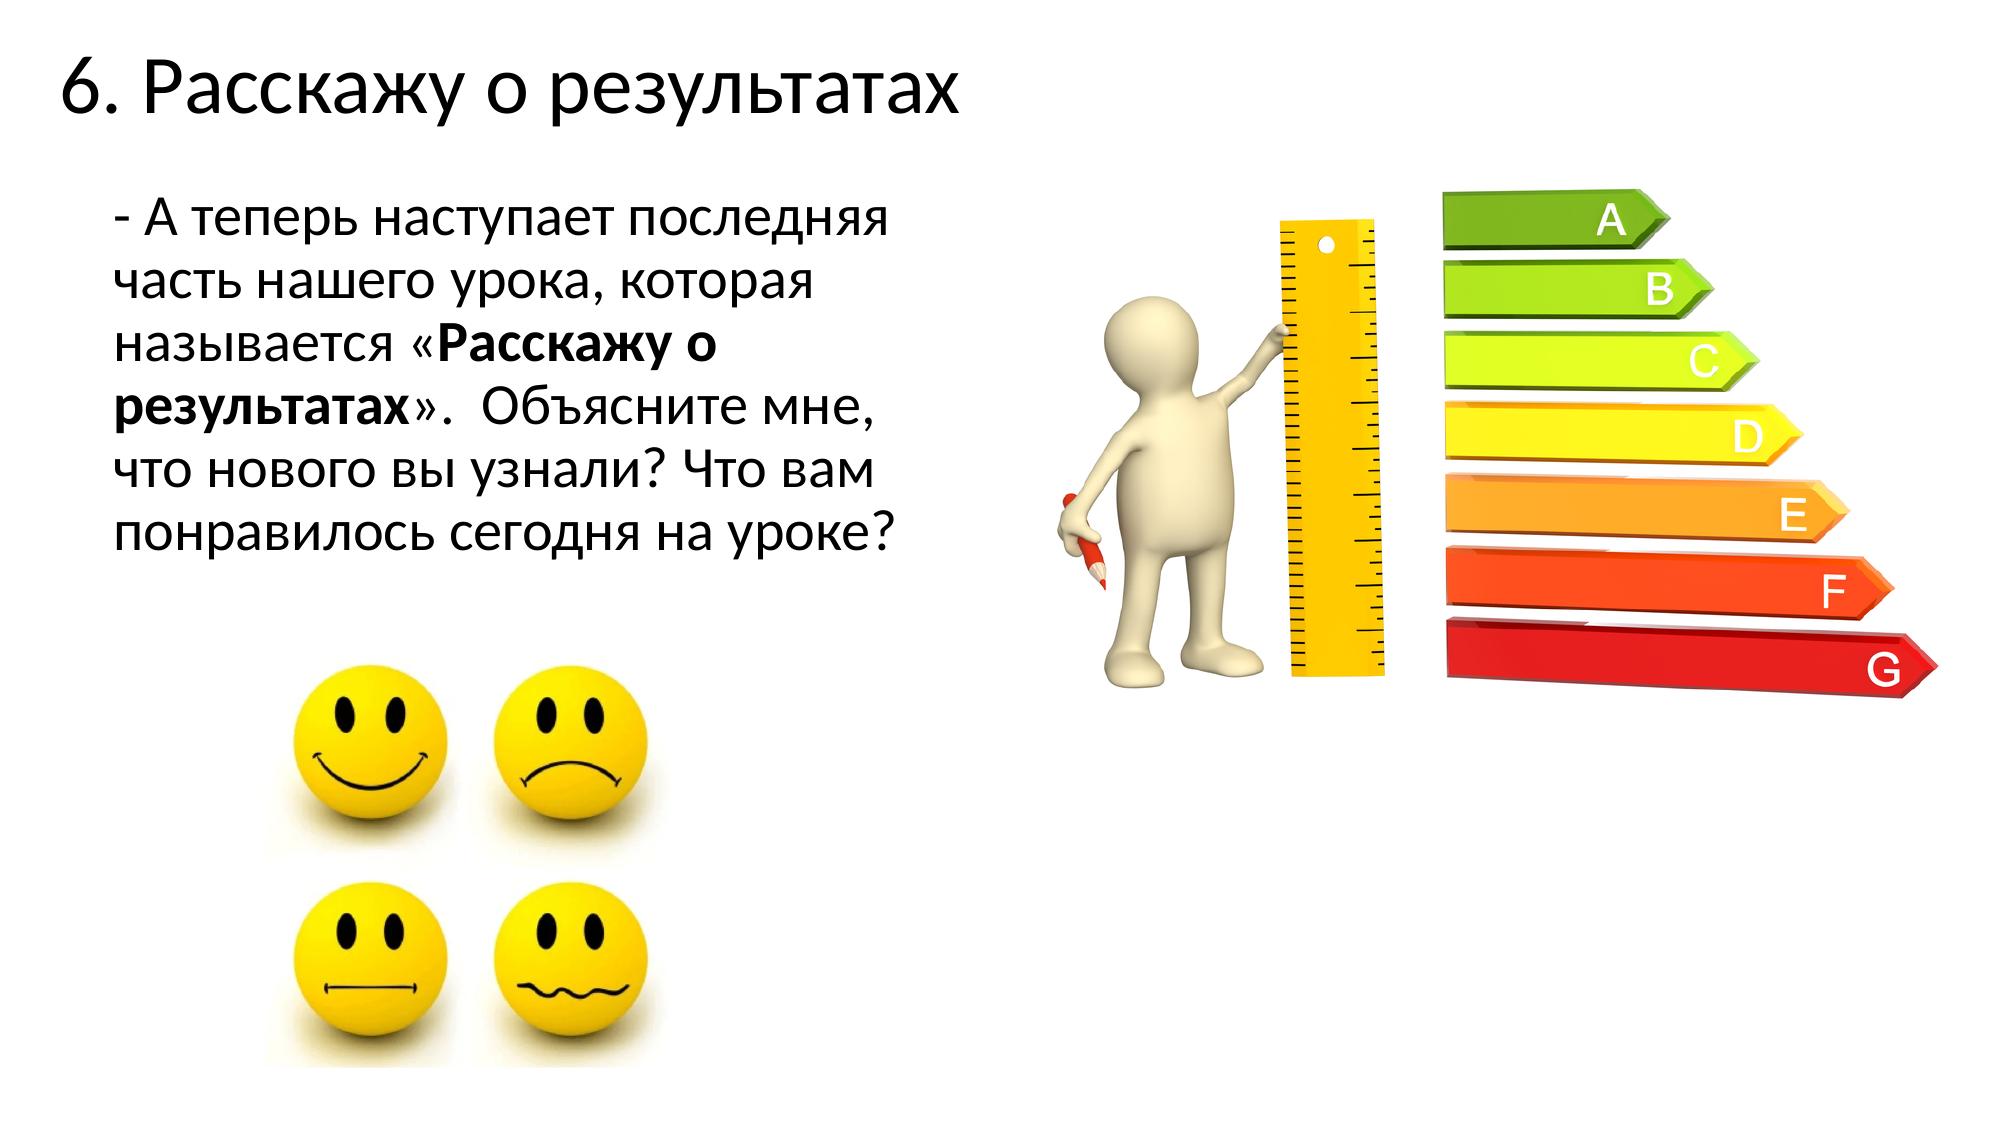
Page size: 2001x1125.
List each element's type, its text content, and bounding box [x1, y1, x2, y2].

picture [195, 654, 747, 1068]
title 6. Расскажу о результатах [44, 27, 1770, 147]
picture [1028, 94, 1978, 729]
list - А теперь наступает последняя часть нашего урока, которая называется «Расскажу о результатах». Объясните мне, что нового вы узнали? Что вам понравилось сегодня на уроке? [98, 178, 949, 892]
